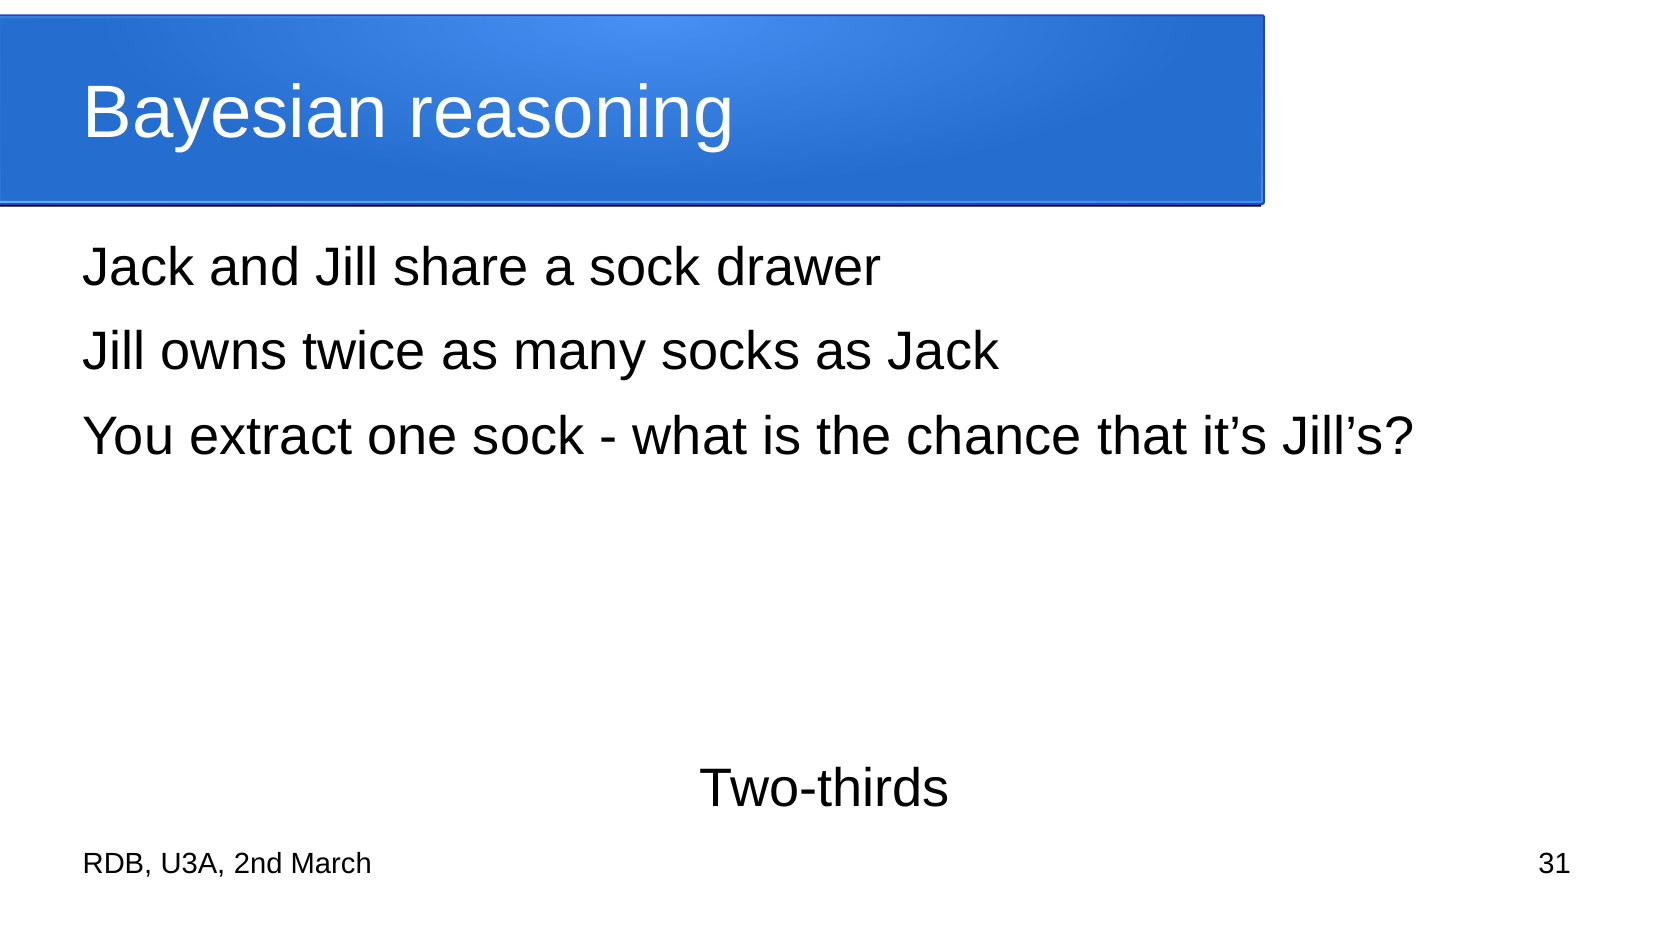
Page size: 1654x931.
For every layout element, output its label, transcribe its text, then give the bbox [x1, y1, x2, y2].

text_box Two-thirds [685, 750, 966, 826]
list Jack and Jill share a sock drawer Jill owns twice as many socks as Jack You extract one sock - what is the chance that it’s Jill’s? [82, 236, 1571, 508]
title Bayesian reasoning [82, 35, 1235, 189]
